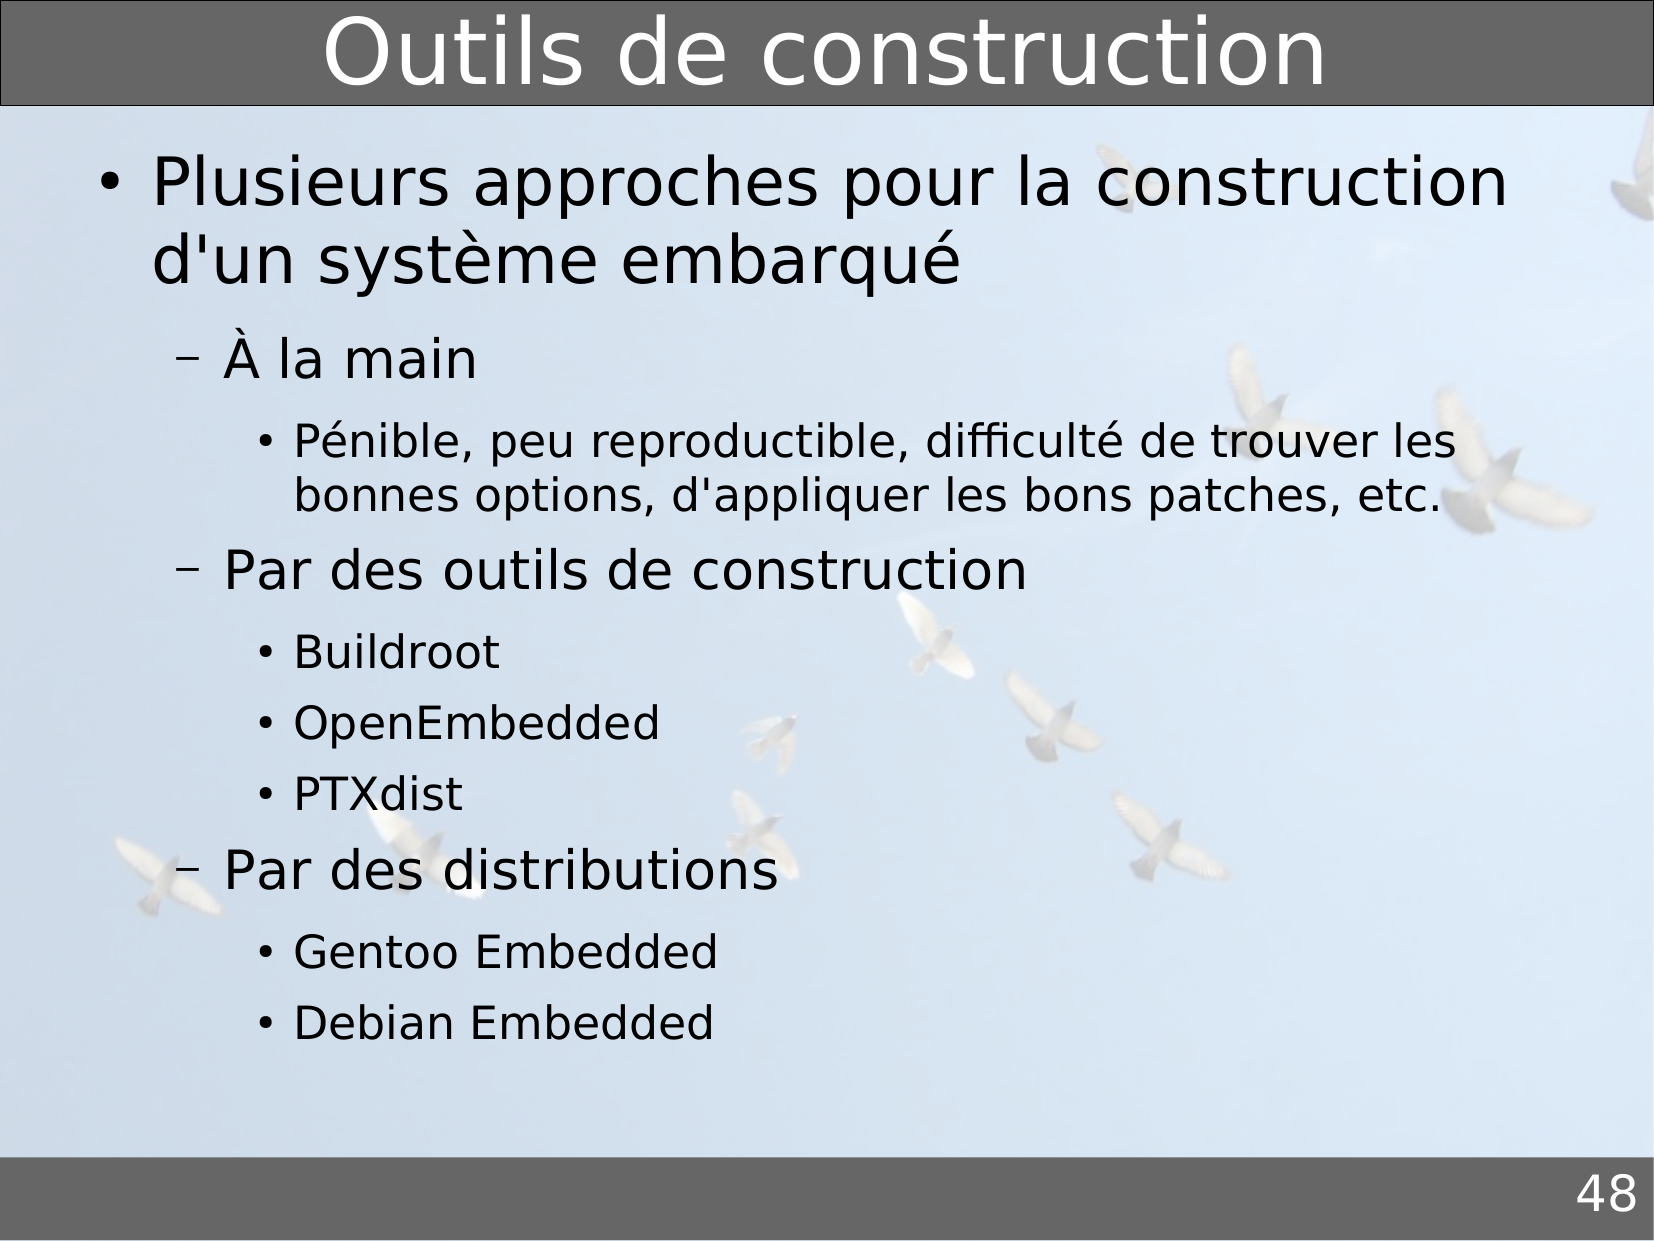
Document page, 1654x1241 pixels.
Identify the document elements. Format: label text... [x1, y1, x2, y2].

title Outils de construction [0, 0, 1654, 107]
list Plusieurs approches pour la construction d'un système embarqué À la main Pénible, peu reproductible, difficulté de trouver les bonnes options, d'appliquer les bons patches, etc. Par des outils de construction Buildroot OpenEmbedded PTXdist Par des distributions Gentoo Embedded Debian Embedded [80, 143, 1573, 1102]
